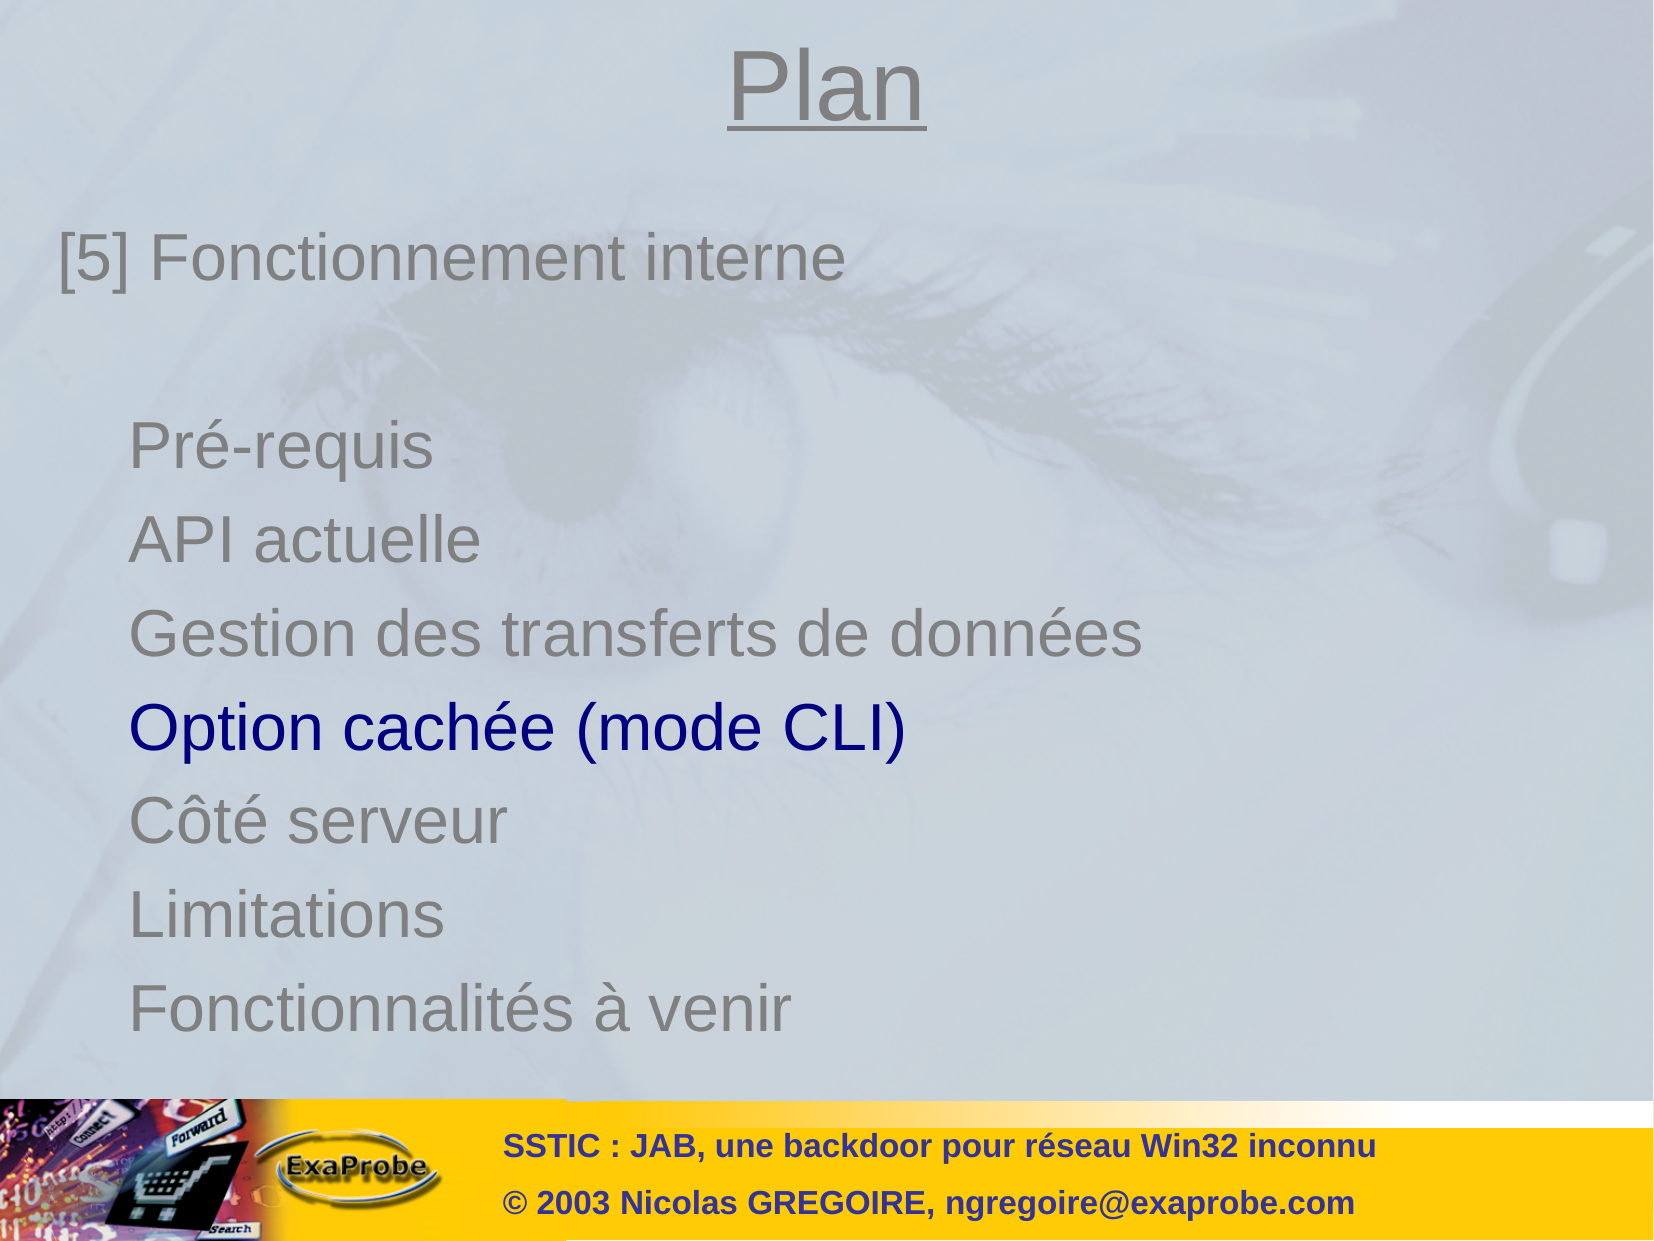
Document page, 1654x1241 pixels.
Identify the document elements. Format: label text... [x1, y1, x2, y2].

subtitle [5] Fonctionnement interne Pré-requis API actuelle Gestion des transferts de données Option cachée (mode CLI) Côté serveur Limitations Fonctionnalités à venir [39, 219, 1623, 1045]
title Plan [0, 0, 1654, 167]
